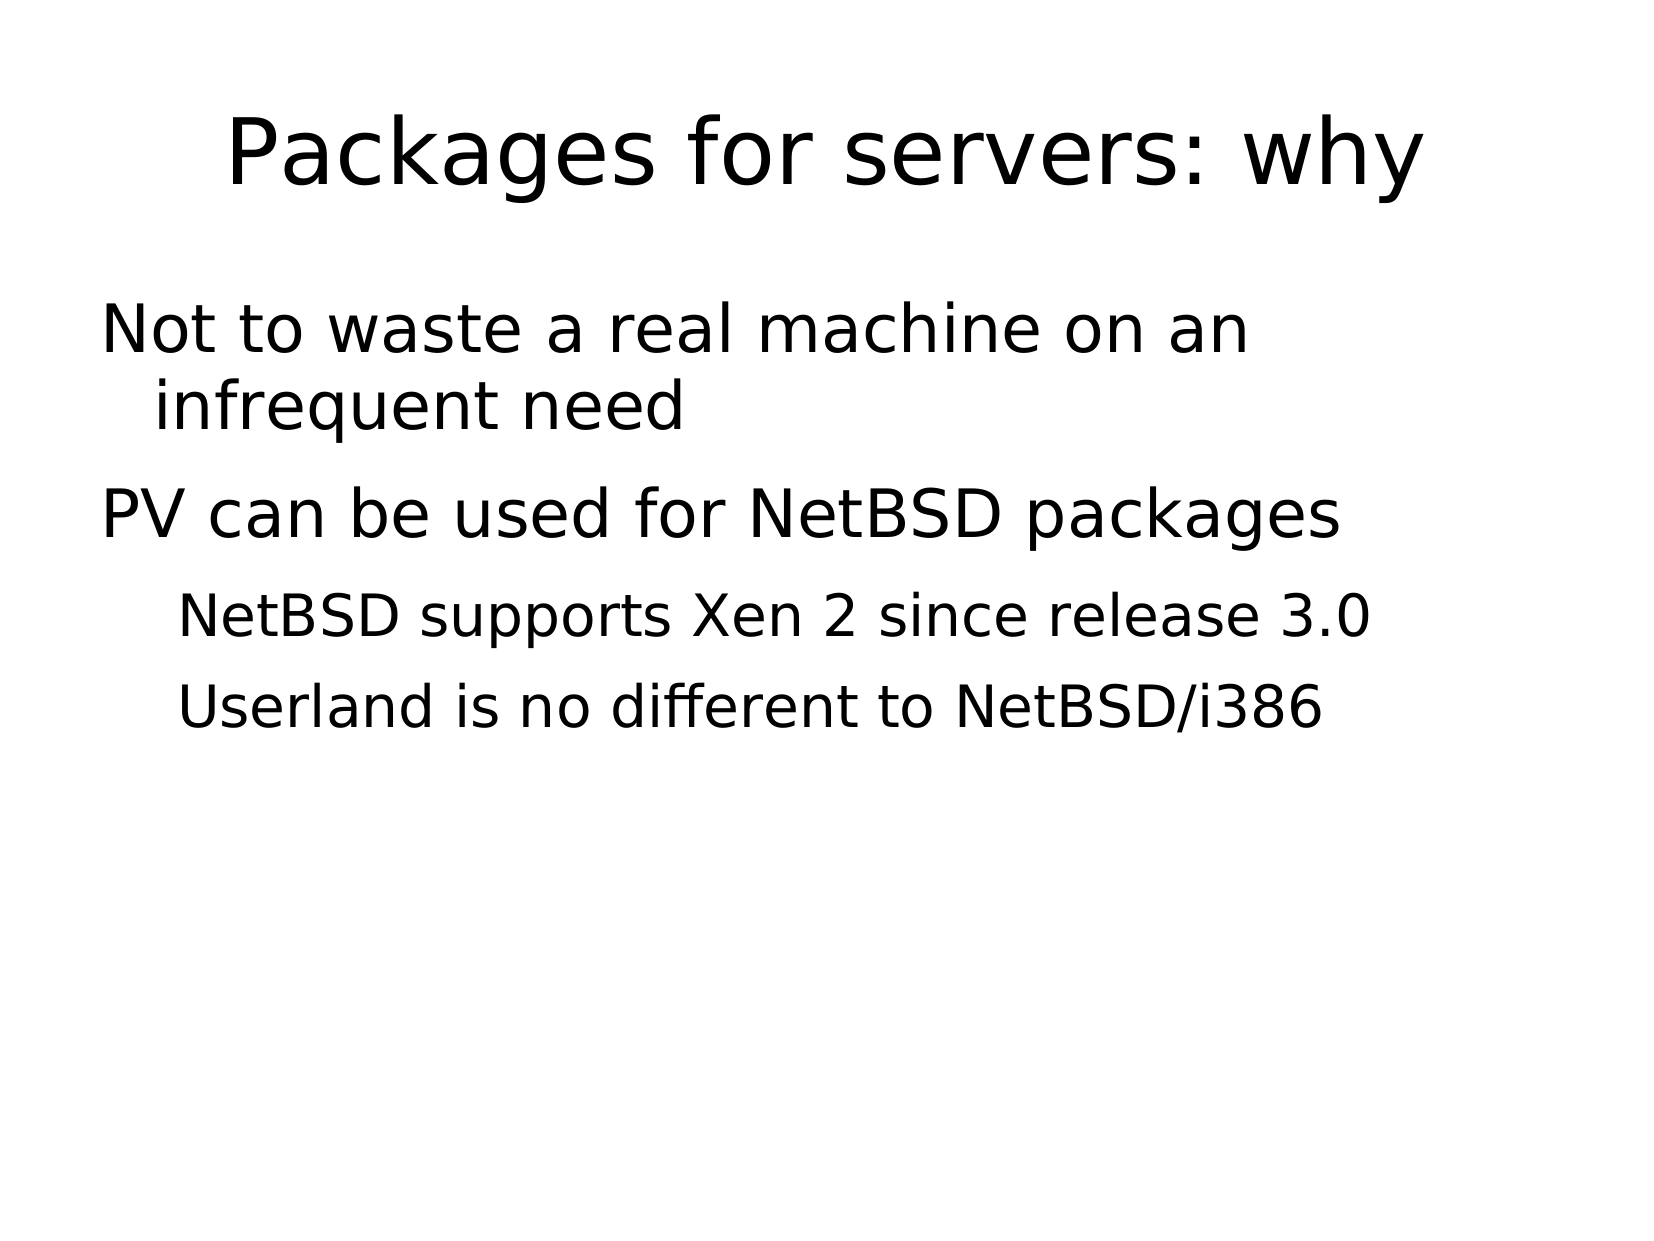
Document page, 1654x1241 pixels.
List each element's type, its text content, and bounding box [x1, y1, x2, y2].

list Not to waste a real machine on an infrequent need PV can be used for NetBSD packages NetBSD supports Xen 2 since release 3.0 Userland is no different to NetBSD/i386 [82, 290, 1571, 1109]
title Packages for servers: why [82, 49, 1571, 257]
